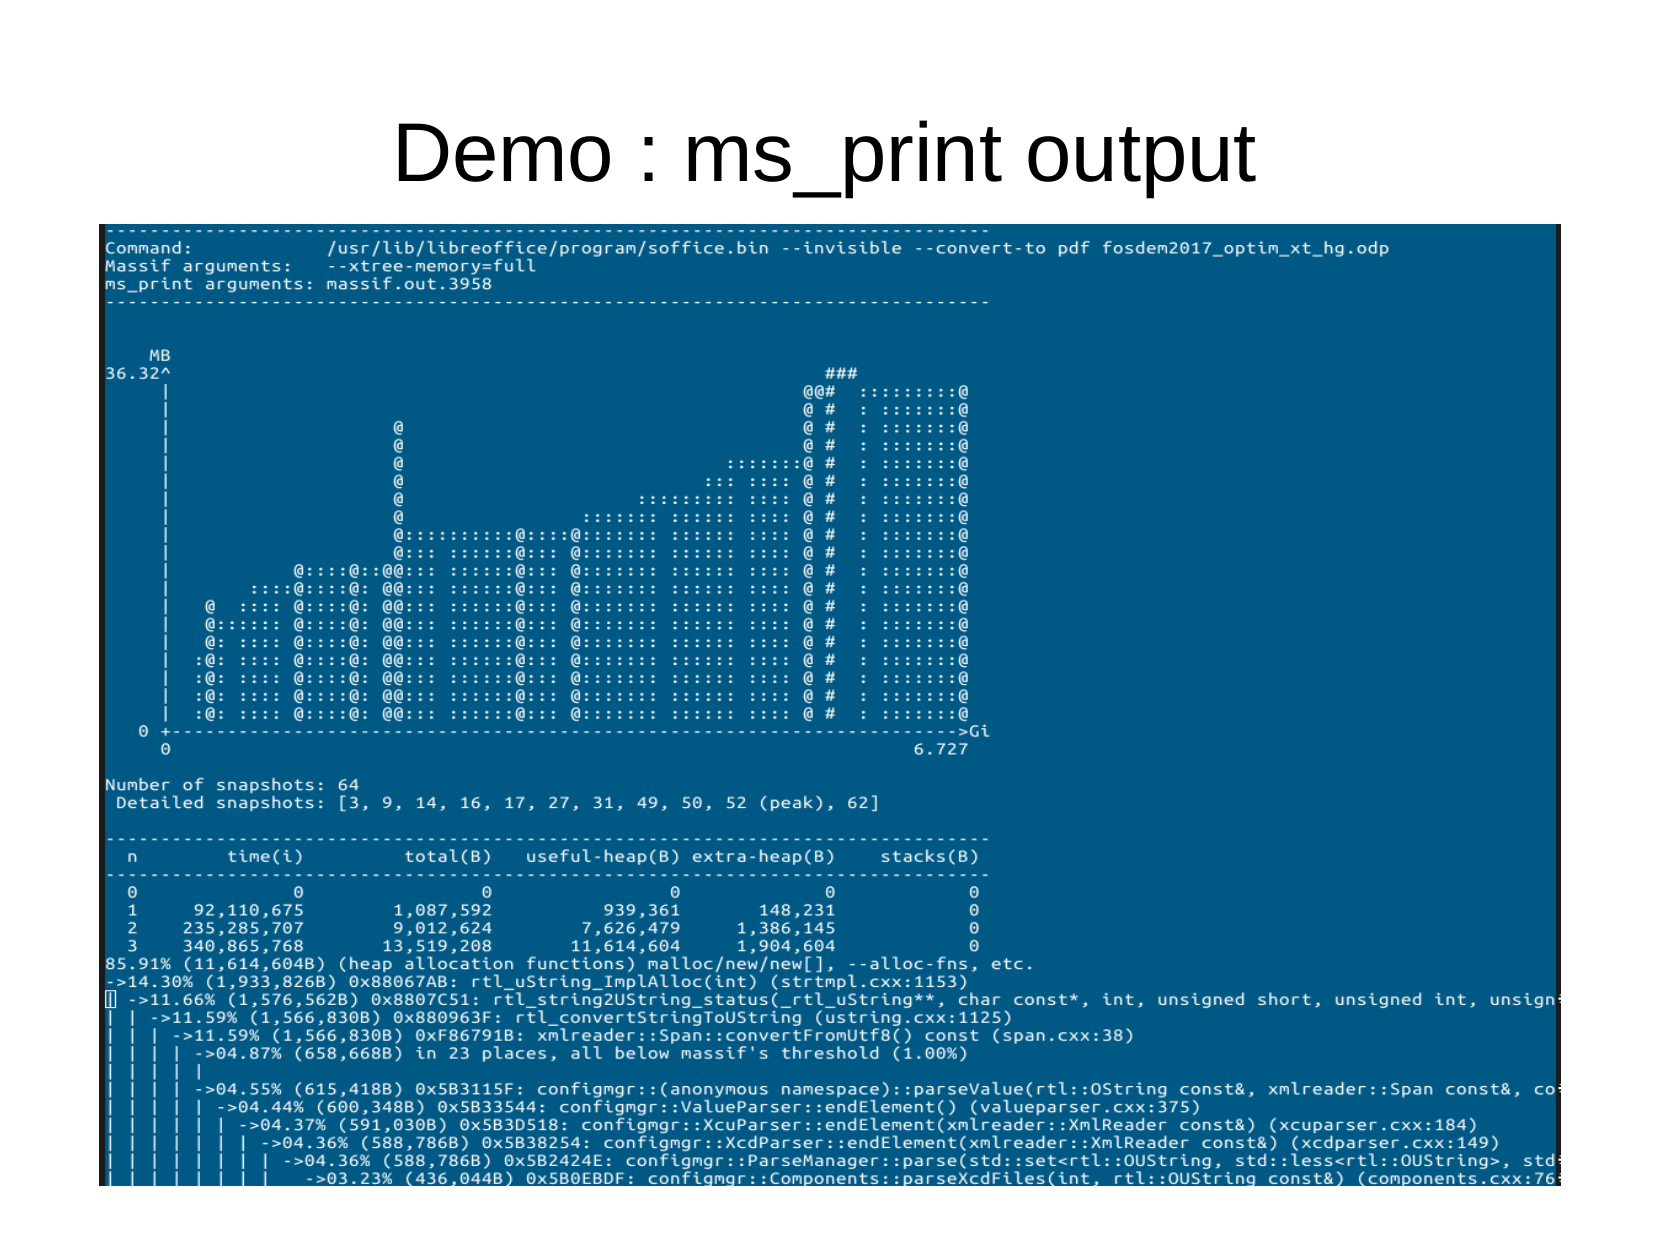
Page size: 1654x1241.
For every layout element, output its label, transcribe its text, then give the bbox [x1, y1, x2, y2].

picture [826, 475, 834, 485]
picture [1491, 1176, 1498, 1183]
picture [1037, 1176, 1044, 1183]
picture [1314, 1140, 1321, 1148]
picture [338, 1137, 347, 1148]
picture [174, 1012, 179, 1022]
picture [958, 1122, 967, 1130]
picture [815, 942, 823, 951]
picture [539, 977, 546, 987]
picture [495, 1047, 501, 1058]
picture [239, 1103, 247, 1112]
picture [971, 993, 978, 1004]
picture [275, 1119, 279, 1130]
picture [384, 797, 391, 806]
picture [338, 1101, 358, 1112]
picture [507, 1172, 512, 1186]
picture [739, 940, 745, 951]
picture [982, 1105, 988, 1112]
picture [1181, 1155, 1185, 1165]
picture [1004, 1087, 1011, 1094]
picture [462, 1048, 469, 1058]
picture [771, 1140, 779, 1148]
picture [450, 1012, 458, 1021]
picture [728, 1047, 734, 1059]
picture [349, 636, 358, 649]
picture [1236, 246, 1243, 256]
picture [474, 1084, 479, 1094]
picture [417, 1047, 424, 1058]
picture [1292, 1176, 1299, 1183]
picture [240, 976, 247, 985]
picture [860, 1119, 867, 1130]
picture [250, 854, 258, 861]
picture [817, 957, 821, 972]
picture [770, 1033, 779, 1041]
picture [682, 1158, 690, 1168]
picture [473, 1012, 480, 1022]
picture [958, 457, 967, 470]
picture [350, 1012, 358, 1023]
picture [993, 1082, 1000, 1094]
picture [572, 979, 580, 986]
picture [882, 1137, 889, 1148]
picture [893, 957, 900, 969]
picture [450, 1030, 458, 1040]
picture [838, 979, 844, 990]
picture [872, 961, 879, 969]
picture [571, 618, 580, 631]
picture [927, 1102, 934, 1112]
picture [361, 1012, 369, 1022]
picture [317, 1032, 322, 1040]
picture [539, 1051, 546, 1058]
picture [882, 994, 886, 1004]
picture [394, 602, 402, 614]
picture [661, 907, 666, 915]
picture [1547, 997, 1554, 1004]
picture [803, 636, 812, 649]
picture [1037, 1033, 1045, 1040]
picture [760, 1015, 767, 1022]
picture [1457, 1087, 1466, 1094]
picture [760, 1033, 768, 1040]
picture [816, 1140, 822, 1147]
picture [593, 1173, 602, 1183]
picture [262, 1012, 267, 1022]
picture [140, 798, 147, 808]
picture [251, 263, 258, 271]
picture [396, 940, 402, 949]
picture [1292, 1082, 1299, 1094]
picture [185, 1012, 190, 1022]
picture [384, 976, 391, 986]
picture [283, 1137, 302, 1147]
picture [506, 995, 512, 1004]
picture [394, 584, 402, 596]
picture [406, 994, 413, 1004]
picture [937, 246, 945, 253]
picture [1180, 242, 1189, 253]
picture [1049, 1172, 1054, 1184]
picture [949, 743, 955, 754]
picture [627, 1119, 635, 1130]
picture [1004, 1100, 1011, 1112]
picture [1059, 1140, 1066, 1147]
picture [938, 957, 945, 968]
picture [229, 852, 235, 862]
picture [1359, 1156, 1365, 1165]
picture [782, 961, 801, 969]
picture [306, 1086, 314, 1094]
picture [317, 976, 325, 987]
picture [915, 961, 922, 969]
picture [1005, 1122, 1011, 1130]
picture [472, 798, 480, 808]
picture [250, 1030, 258, 1040]
picture [1147, 1122, 1155, 1130]
picture [394, 441, 402, 453]
picture [240, 1030, 247, 1038]
picture [715, 246, 724, 253]
picture [683, 1172, 690, 1183]
picture [1048, 1156, 1055, 1165]
picture [882, 1015, 901, 1025]
picture [915, 1122, 923, 1129]
picture [505, 1155, 513, 1164]
picture [848, 1140, 856, 1146]
picture [1092, 1118, 1100, 1130]
picture [229, 1084, 236, 1094]
picture [240, 850, 246, 861]
picture [584, 940, 590, 951]
picture [385, 1158, 389, 1168]
picture [117, 246, 125, 253]
picture [959, 529, 967, 542]
picture [958, 619, 967, 631]
picture [959, 997, 967, 1004]
picture [250, 906, 258, 915]
picture [1115, 1106, 1122, 1112]
picture [1535, 997, 1543, 1008]
picture [394, 423, 402, 435]
picture [550, 961, 557, 969]
picture [217, 1048, 225, 1058]
picture [826, 493, 834, 503]
picture [294, 1101, 303, 1112]
picture [893, 1136, 900, 1148]
picture [992, 1122, 1000, 1130]
picture [805, 979, 811, 986]
picture [993, 1173, 1000, 1183]
picture [1280, 1087, 1288, 1094]
picture [860, 1101, 867, 1112]
picture [161, 743, 170, 754]
picture [762, 905, 767, 915]
picture [118, 369, 125, 378]
picture [495, 1140, 501, 1147]
picture [871, 1158, 878, 1165]
picture [396, 1088, 401, 1097]
picture [294, 690, 303, 703]
picture [538, 246, 546, 253]
picture [1402, 997, 1410, 1004]
picture [803, 441, 812, 453]
picture [349, 565, 358, 578]
picture [638, 1104, 646, 1115]
picture [129, 854, 136, 861]
picture [283, 924, 292, 933]
picture [959, 386, 967, 399]
picture [595, 1047, 601, 1059]
picture [672, 1155, 676, 1165]
picture [805, 1030, 812, 1040]
picture [760, 1087, 767, 1094]
picture [439, 854, 447, 861]
picture [571, 1106, 578, 1112]
picture [961, 1047, 966, 1061]
picture [1037, 1104, 1045, 1115]
picture [483, 923, 490, 933]
picture [926, 1140, 934, 1148]
picture [615, 979, 624, 986]
picture [727, 854, 733, 861]
picture [396, 1101, 402, 1112]
picture [273, 1101, 280, 1112]
picture [826, 529, 834, 539]
picture [826, 654, 834, 664]
picture [471, 940, 480, 951]
picture [760, 1158, 768, 1165]
picture [1136, 1140, 1144, 1147]
picture [173, 796, 180, 808]
picture [605, 1140, 612, 1147]
picture [593, 961, 602, 969]
picture [1358, 997, 1365, 1004]
picture [383, 654, 391, 666]
picture [350, 1030, 358, 1040]
picture [892, 246, 901, 253]
picture [871, 241, 879, 253]
picture [374, 242, 379, 254]
picture [772, 1158, 778, 1165]
picture [363, 1084, 368, 1094]
picture [1270, 993, 1277, 1004]
picture [639, 1047, 645, 1058]
picture [926, 994, 934, 1000]
picture [683, 957, 690, 969]
picture [205, 602, 212, 614]
picture [1225, 997, 1233, 1004]
picture [184, 264, 192, 271]
picture [229, 959, 234, 969]
picture [672, 1012, 676, 1022]
picture [704, 1158, 712, 1168]
picture [205, 690, 214, 703]
picture [294, 887, 303, 898]
picture [650, 1137, 656, 1148]
picture [826, 979, 834, 986]
picture [350, 957, 358, 968]
picture [139, 726, 148, 737]
picture [738, 977, 745, 987]
picture [749, 1155, 757, 1165]
picture [870, 1047, 879, 1059]
picture [704, 1012, 712, 1022]
picture [1192, 994, 1196, 1004]
picture [1357, 1122, 1366, 1130]
picture [593, 1087, 605, 1097]
picture [605, 1122, 613, 1130]
picture [959, 423, 967, 435]
picture [484, 1124, 491, 1130]
picture [793, 1087, 812, 1094]
picture [1104, 994, 1108, 1004]
picture [783, 1049, 789, 1059]
picture [1072, 1119, 1078, 1130]
picture [971, 1031, 978, 1041]
picture [1536, 1156, 1543, 1165]
picture [1102, 1140, 1111, 1147]
picture [927, 976, 932, 987]
picture [1114, 1122, 1122, 1130]
picture [561, 1106, 568, 1112]
picture [372, 1030, 380, 1040]
picture [760, 997, 767, 1004]
picture [1269, 246, 1277, 253]
picture [682, 1140, 690, 1151]
picture [959, 405, 967, 417]
picture [505, 264, 513, 271]
picture [328, 1138, 333, 1148]
picture [936, 1033, 945, 1040]
picture [793, 1047, 801, 1058]
picture [828, 905, 833, 915]
picture [539, 1011, 543, 1022]
picture [782, 1015, 801, 1025]
picture [1147, 246, 1155, 253]
picture [771, 800, 779, 810]
picture [1059, 1173, 1063, 1183]
picture [1392, 1140, 1398, 1147]
picture [374, 961, 380, 969]
picture [240, 922, 247, 933]
picture [1082, 1174, 1088, 1183]
picture [794, 1031, 800, 1040]
picture [704, 1176, 712, 1186]
picture [1403, 1087, 1410, 1097]
picture [661, 1154, 668, 1165]
picture [826, 1033, 834, 1040]
picture [616, 1015, 623, 1022]
picture [206, 263, 214, 274]
picture [1336, 1140, 1344, 1151]
picture [1159, 1122, 1166, 1130]
picture [715, 1012, 729, 1023]
picture [1391, 1122, 1399, 1130]
picture [860, 1015, 866, 1022]
picture [152, 260, 158, 271]
picture [239, 265, 247, 271]
picture [760, 1051, 768, 1058]
picture [849, 1087, 856, 1094]
picture [1071, 1158, 1077, 1165]
picture [394, 976, 402, 985]
picture [1468, 1137, 1476, 1147]
picture [650, 246, 657, 253]
picture [771, 922, 779, 933]
picture [162, 350, 170, 360]
picture [882, 241, 889, 253]
picture [349, 654, 358, 667]
picture [1380, 1176, 1399, 1183]
picture [948, 961, 956, 969]
picture [406, 1155, 413, 1165]
picture [1081, 1104, 1089, 1112]
picture [295, 958, 302, 969]
picture [416, 263, 458, 271]
picture [1059, 1033, 1066, 1041]
picture [738, 242, 746, 253]
picture [272, 1083, 281, 1094]
picture [561, 1015, 568, 1022]
picture [1380, 246, 1387, 256]
picture [118, 782, 125, 790]
picture [450, 242, 458, 253]
picture [958, 441, 967, 453]
picture [339, 994, 347, 1004]
picture [1037, 1122, 1044, 1130]
picture [283, 958, 292, 969]
picture [1036, 1158, 1045, 1165]
picture [294, 636, 303, 649]
picture [571, 690, 580, 703]
picture [803, 493, 812, 505]
picture [527, 246, 535, 254]
picture [925, 1048, 934, 1058]
picture [1158, 1136, 1178, 1148]
picture [583, 850, 590, 862]
picture [749, 962, 757, 968]
picture [319, 1084, 324, 1094]
picture [716, 995, 723, 1005]
picture [528, 1013, 534, 1023]
picture [882, 854, 889, 861]
picture [416, 1085, 425, 1094]
picture [915, 1015, 922, 1022]
picture [992, 961, 1000, 969]
picture [1304, 243, 1310, 253]
picture [196, 263, 202, 271]
picture [949, 1087, 956, 1094]
picture [959, 547, 967, 560]
picture [982, 997, 989, 1004]
picture [782, 1122, 790, 1130]
picture [339, 246, 347, 253]
picture [461, 278, 469, 287]
picture [618, 905, 624, 916]
picture [240, 959, 247, 969]
picture [683, 1015, 690, 1022]
picture [1514, 997, 1520, 1004]
picture [660, 1140, 679, 1151]
picture [826, 601, 834, 611]
picture [782, 923, 790, 933]
picture [328, 241, 335, 256]
picture [294, 708, 303, 721]
picture [693, 961, 699, 969]
picture [439, 1174, 447, 1183]
picture [982, 1087, 989, 1094]
picture [396, 905, 401, 915]
picture [450, 1137, 458, 1148]
picture [361, 961, 369, 969]
picture [904, 854, 912, 861]
picture [349, 584, 358, 596]
picture [284, 995, 292, 1004]
picture [783, 1158, 789, 1165]
picture [440, 1118, 445, 1127]
picture [826, 708, 834, 718]
picture [130, 940, 136, 949]
picture [571, 636, 580, 649]
picture [727, 1122, 735, 1130]
picture [794, 977, 801, 987]
picture [871, 1011, 875, 1022]
picture [959, 690, 967, 703]
picture [361, 1050, 369, 1058]
picture [571, 584, 580, 596]
picture [394, 654, 402, 666]
picture [1004, 1172, 1008, 1183]
picture [894, 1049, 899, 1061]
picture [649, 797, 657, 806]
picture [450, 1155, 458, 1165]
picture [893, 852, 900, 861]
picture [782, 800, 790, 808]
picture [981, 1140, 989, 1147]
picture [262, 261, 269, 271]
picture [672, 1087, 679, 1094]
picture [661, 975, 667, 987]
picture [738, 1119, 743, 1130]
picture [549, 1033, 557, 1040]
picture [1502, 997, 1510, 1004]
picture [803, 566, 812, 578]
picture [738, 1101, 743, 1112]
picture [649, 1158, 657, 1165]
picture [571, 672, 580, 685]
picture [1494, 997, 1499, 1005]
picture [1082, 1156, 1088, 1165]
picture [1557, 224, 1561, 1186]
picture [560, 1155, 568, 1165]
picture [616, 246, 635, 253]
picture [906, 1048, 911, 1058]
picture [1181, 1122, 1188, 1130]
picture [1303, 995, 1310, 1005]
picture [284, 850, 291, 862]
title Demo : ms_print output [15, 49, 1636, 257]
picture [571, 708, 580, 721]
picture [482, 1137, 491, 1148]
picture [594, 1155, 601, 1165]
picture [803, 654, 812, 667]
picture [515, 620, 524, 631]
picture [1162, 997, 1167, 1005]
picture [272, 1048, 281, 1058]
picture [1392, 997, 1399, 1004]
picture [1292, 997, 1299, 1004]
picture [803, 423, 812, 435]
picture [418, 1106, 423, 1115]
picture [1339, 997, 1344, 1005]
picture [483, 1030, 491, 1039]
picture [384, 1137, 391, 1148]
picture [737, 1033, 746, 1041]
picture [485, 1084, 490, 1094]
picture [806, 923, 811, 933]
picture [1026, 1136, 1056, 1148]
picture [494, 1173, 501, 1183]
picture [373, 976, 380, 986]
picture [550, 979, 557, 986]
picture [528, 1101, 534, 1112]
picture [972, 850, 977, 859]
picture [515, 672, 524, 685]
picture [383, 265, 391, 271]
picture [938, 854, 945, 861]
picture [571, 547, 580, 560]
picture [118, 263, 125, 271]
picture [374, 1011, 379, 1025]
picture [1014, 1118, 1034, 1130]
picture [993, 1136, 1000, 1148]
picture [948, 1158, 956, 1164]
picture [483, 904, 490, 915]
picture [484, 977, 490, 987]
picture [183, 782, 192, 790]
picture [649, 923, 656, 933]
picture [394, 636, 402, 649]
picture [648, 961, 657, 969]
picture [438, 1101, 447, 1112]
picture [1071, 1033, 1077, 1040]
picture [472, 264, 480, 274]
picture [583, 958, 590, 969]
picture [838, 1158, 845, 1165]
picture [418, 797, 424, 808]
picture [1469, 1176, 1476, 1183]
picture [383, 636, 391, 649]
picture [1436, 993, 1440, 1004]
picture [727, 961, 749, 969]
picture [417, 281, 424, 289]
picture [394, 1012, 402, 1022]
picture [163, 976, 170, 985]
picture [838, 1047, 845, 1058]
picture [1004, 1033, 1011, 1040]
picture [295, 1013, 303, 1022]
picture [815, 851, 823, 861]
picture [827, 422, 834, 432]
picture [471, 246, 480, 253]
picture [871, 1118, 878, 1130]
picture [107, 368, 114, 378]
picture [317, 994, 325, 1004]
picture [383, 566, 391, 578]
picture [394, 475, 402, 486]
picture [572, 1155, 578, 1165]
picture [1370, 1122, 1376, 1129]
picture [1213, 1140, 1222, 1148]
picture [838, 1122, 845, 1130]
picture [1235, 1119, 1244, 1130]
picture [816, 1033, 822, 1040]
picture [1093, 1104, 1099, 1112]
picture [196, 922, 203, 933]
picture [1435, 1176, 1443, 1183]
picture [151, 800, 159, 808]
picture [139, 976, 147, 986]
picture [294, 654, 303, 666]
picture [1203, 1140, 1210, 1147]
picture [608, 1086, 624, 1097]
picture [860, 797, 867, 808]
picture [461, 1012, 467, 1022]
picture [716, 1104, 723, 1112]
picture [163, 259, 170, 271]
picture [803, 547, 812, 560]
picture [306, 1014, 314, 1022]
picture [1160, 1101, 1166, 1110]
picture [328, 1102, 336, 1112]
picture [205, 620, 210, 631]
picture [716, 975, 722, 987]
picture [827, 583, 834, 593]
picture [1248, 1156, 1255, 1165]
picture [818, 904, 823, 915]
picture [915, 1158, 923, 1165]
picture [915, 1104, 923, 1112]
picture [328, 1048, 336, 1058]
picture [405, 1101, 413, 1112]
picture [948, 1033, 956, 1040]
picture [1204, 1174, 1210, 1183]
picture [594, 1029, 624, 1041]
picture [582, 246, 602, 256]
picture [971, 1012, 976, 1022]
picture [682, 997, 690, 1007]
picture [1138, 1105, 1144, 1112]
picture [195, 796, 203, 808]
picture [1015, 997, 1022, 1004]
picture [694, 1033, 701, 1040]
picture [838, 1087, 845, 1097]
picture [284, 941, 290, 951]
picture [1137, 1172, 1141, 1183]
picture [428, 906, 436, 915]
picture [871, 1100, 878, 1112]
picture [571, 566, 580, 578]
picture [495, 997, 501, 1004]
picture [128, 246, 148, 253]
picture [550, 1119, 557, 1128]
picture [1503, 1176, 1509, 1183]
picture [417, 1155, 424, 1165]
picture [1080, 1122, 1089, 1130]
picture [726, 1087, 746, 1094]
picture [860, 1087, 867, 1095]
picture [682, 979, 689, 986]
picture [306, 977, 314, 987]
picture [450, 1083, 458, 1094]
picture [240, 281, 247, 289]
picture [561, 850, 568, 861]
picture [981, 1172, 989, 1184]
picture [1126, 1174, 1133, 1184]
picture [627, 923, 635, 933]
picture [1501, 1083, 1510, 1094]
picture [705, 1120, 711, 1127]
picture [494, 1119, 501, 1130]
picture [616, 1118, 624, 1130]
picture [340, 1155, 347, 1165]
picture [915, 744, 923, 754]
picture [461, 1156, 469, 1165]
picture [1014, 1140, 1023, 1146]
picture [515, 602, 524, 614]
picture [395, 924, 402, 933]
picture [1425, 1176, 1432, 1183]
picture [760, 1104, 767, 1112]
picture [382, 1173, 392, 1183]
picture [505, 1051, 513, 1058]
picture [306, 1049, 311, 1058]
picture [339, 780, 347, 790]
picture [1403, 1176, 1409, 1186]
picture [384, 241, 391, 253]
picture [1014, 1087, 1023, 1094]
picture [349, 602, 356, 614]
picture [128, 782, 137, 790]
picture [1325, 1082, 1355, 1095]
picture [461, 263, 467, 271]
picture [195, 995, 200, 1003]
picture [173, 281, 181, 289]
picture [1025, 997, 1034, 1004]
picture [738, 1176, 745, 1183]
picture [351, 797, 358, 808]
picture [1027, 1083, 1032, 1097]
picture [295, 780, 302, 790]
picture [582, 1033, 591, 1041]
picture [429, 923, 435, 933]
picture [185, 279, 192, 289]
picture [627, 1158, 634, 1165]
picture [527, 1051, 535, 1058]
picture [416, 906, 425, 915]
picture [826, 547, 834, 557]
picture [373, 1048, 380, 1058]
picture [1258, 1137, 1266, 1148]
picture [694, 979, 701, 985]
picture [861, 1047, 867, 1058]
picture [483, 1051, 491, 1061]
picture [1447, 1119, 1454, 1125]
picture [516, 1051, 524, 1059]
picture [571, 654, 580, 666]
picture [803, 386, 812, 399]
picture [528, 259, 535, 271]
picture [693, 1158, 701, 1165]
picture [605, 941, 613, 951]
picture [349, 618, 358, 631]
picture [617, 940, 623, 951]
picture [383, 1083, 391, 1094]
picture [1159, 1156, 1166, 1166]
picture [296, 1083, 301, 1097]
picture [772, 975, 777, 986]
picture [461, 1032, 466, 1040]
picture [749, 1013, 756, 1022]
picture [1369, 1176, 1376, 1183]
picture [350, 1156, 355, 1164]
picture [1336, 1122, 1343, 1130]
picture [550, 995, 557, 1005]
picture [217, 1012, 237, 1022]
picture [838, 1104, 844, 1112]
picture [483, 940, 491, 951]
picture [328, 994, 335, 1004]
picture [1037, 997, 1045, 1004]
picture [1359, 1140, 1365, 1147]
picture [184, 800, 192, 808]
picture [849, 1013, 856, 1023]
picture [782, 941, 789, 951]
picture [661, 922, 668, 933]
picture [1414, 1087, 1421, 1094]
picture [927, 1015, 933, 1022]
picture [350, 1050, 358, 1058]
picture [806, 957, 811, 972]
picture [859, 1158, 867, 1165]
picture [428, 957, 435, 969]
picture [218, 976, 224, 987]
picture [1369, 1154, 1373, 1165]
picture [971, 1118, 978, 1130]
picture [516, 1102, 523, 1112]
picture [694, 1140, 701, 1147]
picture [926, 850, 933, 861]
picture [428, 976, 447, 987]
picture [207, 958, 213, 969]
picture [926, 1033, 933, 1041]
picture [1235, 1083, 1244, 1094]
picture [583, 1015, 591, 1022]
picture [650, 1013, 656, 1022]
picture [516, 547, 524, 560]
picture [938, 1158, 944, 1165]
picture [1314, 1174, 1321, 1183]
picture [628, 1033, 634, 1040]
picture [926, 1087, 934, 1094]
picture [826, 672, 834, 682]
picture [528, 957, 535, 968]
picture [1026, 1033, 1034, 1040]
picture [672, 940, 678, 951]
picture [495, 259, 502, 271]
picture [627, 979, 635, 989]
picture [1546, 1154, 1554, 1166]
picture [273, 281, 280, 289]
picture [1401, 1155, 1410, 1165]
picture [505, 1030, 513, 1040]
picture [250, 958, 258, 969]
picture [328, 1032, 333, 1040]
picture [416, 1173, 424, 1183]
picture [506, 1083, 512, 1094]
picture [572, 1051, 580, 1058]
picture [1115, 1030, 1122, 1040]
picture [1324, 1136, 1333, 1148]
picture [1303, 1122, 1310, 1130]
picture [516, 708, 524, 721]
picture [803, 690, 812, 703]
picture [1458, 1155, 1462, 1165]
picture [196, 958, 202, 969]
picture [915, 854, 922, 862]
picture [384, 1101, 390, 1112]
picture [1380, 1140, 1388, 1148]
picture [1125, 1155, 1131, 1165]
picture [782, 906, 790, 915]
picture [1380, 997, 1388, 1008]
picture [482, 887, 491, 897]
picture [638, 975, 642, 986]
picture [573, 1082, 579, 1094]
picture [781, 1104, 790, 1112]
picture [705, 1100, 712, 1112]
picture [1149, 1140, 1155, 1148]
picture [206, 904, 213, 915]
picture [682, 1051, 690, 1058]
picture [716, 1051, 723, 1058]
picture [660, 942, 668, 951]
picture [959, 1087, 967, 1094]
picture [571, 600, 580, 614]
picture [706, 975, 711, 989]
picture [571, 1137, 579, 1147]
picture [1125, 1137, 1133, 1147]
picture [395, 994, 402, 1004]
picture [1170, 997, 1178, 1004]
picture [594, 1015, 602, 1022]
picture [494, 975, 498, 986]
picture [638, 797, 645, 807]
picture [738, 995, 745, 1004]
picture [872, 796, 877, 811]
picture [150, 350, 159, 360]
picture [849, 975, 855, 987]
picture [683, 1033, 690, 1040]
picture [837, 1176, 845, 1183]
picture [1192, 1158, 1211, 1169]
picture [1547, 1174, 1554, 1183]
picture [827, 404, 834, 414]
picture [803, 511, 812, 524]
picture [251, 1101, 258, 1112]
picture [881, 1104, 912, 1112]
picture [463, 1083, 469, 1094]
picture [783, 1140, 789, 1147]
picture [241, 905, 246, 915]
picture [494, 961, 502, 969]
picture [583, 1104, 591, 1112]
picture [937, 1048, 956, 1058]
picture [803, 708, 812, 721]
picture [938, 1176, 945, 1183]
picture [1202, 997, 1211, 1008]
picture [1293, 1136, 1298, 1150]
picture [1214, 997, 1222, 1004]
picture [1458, 1119, 1464, 1130]
picture [893, 997, 912, 1008]
picture [803, 529, 812, 542]
picture [860, 1174, 867, 1183]
picture [604, 1015, 613, 1022]
picture [762, 922, 768, 933]
picture [684, 241, 690, 253]
picture [1048, 1104, 1056, 1112]
picture [1330, 246, 1344, 256]
picture [294, 584, 303, 596]
picture [184, 940, 192, 951]
picture [549, 1088, 556, 1094]
picture [605, 1101, 612, 1112]
picture [793, 800, 801, 808]
picture [961, 1158, 965, 1168]
picture [450, 1048, 457, 1058]
picture [217, 1085, 225, 1094]
picture [362, 261, 369, 271]
picture [152, 958, 158, 969]
picture [637, 1158, 646, 1165]
picture [705, 1051, 712, 1058]
picture [661, 994, 665, 1004]
picture [205, 672, 214, 685]
picture [648, 1051, 656, 1058]
picture [438, 961, 445, 968]
picture [428, 1051, 436, 1058]
picture [605, 850, 624, 861]
picture [815, 1051, 823, 1058]
picture [673, 905, 678, 915]
picture [817, 796, 822, 808]
picture [295, 940, 303, 951]
picture [694, 1104, 701, 1112]
picture [1535, 1087, 1543, 1094]
picture [827, 565, 834, 575]
picture [349, 672, 358, 685]
picture [1036, 246, 1045, 253]
picture [205, 940, 214, 951]
picture [826, 368, 834, 378]
picture [406, 241, 413, 253]
picture [1247, 1176, 1255, 1186]
picture [1469, 1158, 1488, 1169]
picture [605, 994, 612, 1004]
picture [261, 854, 269, 861]
picture [517, 1015, 523, 1022]
picture [937, 1140, 945, 1147]
picture [627, 941, 634, 951]
picture [230, 905, 235, 915]
picture [803, 672, 812, 685]
picture [394, 547, 402, 560]
picture [826, 386, 834, 396]
picture [395, 1137, 402, 1148]
picture [162, 782, 169, 790]
picture [461, 961, 469, 969]
picture [283, 783, 290, 790]
picture [140, 778, 146, 790]
picture [416, 994, 425, 1004]
picture [1459, 1137, 1465, 1148]
picture [948, 246, 956, 253]
picture [283, 800, 290, 807]
picture [218, 281, 224, 288]
picture [627, 854, 635, 861]
picture [229, 923, 236, 933]
picture [693, 854, 701, 861]
picture [483, 958, 490, 969]
picture [616, 1047, 635, 1059]
picture [352, 264, 358, 271]
picture [606, 797, 612, 808]
picture [793, 854, 801, 864]
picture [483, 1012, 491, 1022]
picture [273, 796, 280, 808]
picture [515, 636, 524, 649]
picture [672, 923, 679, 932]
picture [727, 979, 735, 986]
picture [992, 1154, 1000, 1166]
picture [305, 1155, 325, 1165]
picture [383, 708, 391, 721]
picture [848, 368, 856, 378]
picture [1116, 1084, 1122, 1094]
picture [273, 959, 279, 969]
picture [450, 850, 457, 862]
picture [450, 961, 457, 969]
picture [1314, 1122, 1320, 1133]
picture [959, 584, 967, 596]
picture [472, 1155, 480, 1165]
picture [639, 242, 645, 256]
picture [1170, 1158, 1177, 1165]
picture [383, 1048, 391, 1058]
picture [771, 961, 779, 968]
picture [958, 636, 967, 649]
picture [627, 904, 635, 914]
picture [428, 279, 435, 289]
picture [561, 975, 567, 987]
picture [651, 850, 655, 864]
picture [605, 961, 613, 969]
picture [672, 997, 679, 1004]
picture [1492, 1084, 1498, 1094]
picture [229, 782, 235, 790]
picture [638, 1122, 657, 1133]
picture [673, 850, 678, 864]
picture [146, 782, 159, 790]
picture [472, 979, 479, 986]
picture [760, 1122, 767, 1130]
picture [803, 584, 812, 596]
picture [472, 1122, 479, 1130]
picture [483, 278, 491, 289]
picture [826, 457, 834, 467]
picture [1271, 1136, 1276, 1145]
picture [117, 797, 122, 808]
picture [1324, 1173, 1332, 1183]
picture [627, 1140, 635, 1147]
picture [349, 976, 357, 985]
picture [882, 957, 889, 969]
picture [405, 281, 412, 289]
picture [650, 1104, 656, 1112]
picture [229, 940, 236, 951]
picture [472, 851, 480, 861]
picture [949, 1138, 956, 1148]
picture [417, 957, 424, 969]
picture [384, 277, 391, 288]
picture [161, 958, 170, 969]
picture [749, 1087, 757, 1094]
picture [250, 281, 258, 289]
picture [472, 1173, 480, 1183]
picture [693, 1088, 700, 1094]
picture [982, 1156, 989, 1166]
picture [571, 1015, 580, 1023]
picture [140, 368, 148, 378]
picture [1027, 243, 1033, 253]
picture [870, 1087, 879, 1094]
picture [1070, 1176, 1078, 1183]
picture [794, 1104, 800, 1112]
picture [195, 941, 202, 951]
picture [318, 1137, 325, 1147]
picture [748, 1136, 757, 1148]
picture [848, 1158, 856, 1168]
picture [938, 743, 945, 749]
picture [903, 961, 912, 969]
picture [196, 778, 203, 790]
picture [1181, 1140, 1188, 1147]
picture [805, 995, 812, 1004]
picture [241, 782, 247, 790]
picture [1194, 243, 1199, 253]
picture [958, 475, 967, 486]
picture [394, 493, 402, 505]
picture [428, 852, 435, 861]
picture [982, 1122, 989, 1129]
picture [848, 1100, 856, 1112]
picture [572, 1033, 578, 1040]
picture [903, 1140, 923, 1148]
picture [970, 942, 978, 951]
picture [516, 1119, 521, 1130]
picture [803, 457, 812, 470]
picture [394, 672, 402, 685]
picture [383, 618, 391, 632]
picture [982, 729, 989, 736]
picture [583, 997, 602, 1007]
picture [561, 1029, 568, 1041]
picture [1181, 1087, 1188, 1094]
picture [383, 672, 391, 685]
picture [749, 1105, 757, 1112]
picture [327, 1173, 336, 1183]
picture [860, 1030, 867, 1041]
picture [1237, 1158, 1243, 1165]
picture [750, 1122, 757, 1130]
picture [605, 1173, 613, 1183]
picture [1127, 1122, 1133, 1130]
picture [970, 924, 978, 933]
picture [340, 1173, 347, 1183]
picture [373, 1084, 380, 1094]
picture [482, 246, 491, 253]
picture [294, 600, 303, 614]
picture [837, 1033, 845, 1040]
picture [816, 993, 820, 1004]
picture [1447, 997, 1454, 1004]
picture [205, 994, 215, 1004]
picture [671, 887, 679, 897]
picture [373, 278, 380, 289]
picture [650, 997, 656, 1004]
picture [383, 584, 391, 596]
picture [1025, 1176, 1034, 1183]
picture [605, 905, 613, 913]
picture [560, 1173, 568, 1183]
picture [316, 1119, 324, 1129]
picture [1004, 1140, 1011, 1147]
picture [572, 959, 579, 969]
picture [1103, 1119, 1111, 1129]
picture [616, 1173, 624, 1183]
picture [1059, 242, 1078, 256]
picture [1360, 1172, 1364, 1184]
picture [1093, 1154, 1097, 1165]
picture [781, 1176, 801, 1183]
picture [1005, 243, 1011, 253]
picture [561, 997, 568, 1004]
picture [140, 958, 148, 968]
picture [662, 961, 668, 969]
picture [894, 1031, 899, 1043]
picture [1248, 1138, 1255, 1148]
picture [1313, 1087, 1322, 1094]
picture [251, 1048, 258, 1058]
picture [1414, 1140, 1421, 1146]
picture [1048, 997, 1055, 1004]
picture [151, 368, 158, 378]
picture [648, 976, 657, 986]
picture [394, 511, 402, 524]
picture [539, 1137, 546, 1148]
picture [959, 708, 967, 721]
picture [615, 1140, 624, 1148]
picture [803, 620, 812, 631]
picture [816, 977, 823, 987]
picture [805, 1051, 811, 1058]
picture [1214, 1087, 1221, 1094]
picture [738, 1140, 745, 1147]
picture [916, 976, 921, 987]
picture [572, 993, 576, 1004]
picture [960, 1012, 965, 1022]
picture [739, 923, 745, 933]
picture [384, 941, 391, 951]
picture [515, 654, 524, 666]
picture [549, 854, 557, 861]
picture [881, 1122, 912, 1130]
picture [826, 618, 834, 629]
picture [660, 851, 668, 861]
picture [294, 672, 303, 685]
picture [672, 975, 678, 987]
picture [427, 797, 435, 808]
picture [584, 1047, 590, 1059]
picture [628, 1013, 634, 1022]
picture [460, 1119, 469, 1130]
picture [593, 1122, 602, 1130]
picture [1159, 1087, 1167, 1097]
picture [162, 797, 169, 808]
picture [826, 439, 834, 450]
picture [1115, 997, 1122, 1004]
picture [341, 796, 345, 811]
picture [208, 281, 214, 289]
picture [195, 904, 203, 914]
picture [760, 850, 779, 861]
picture [394, 457, 402, 471]
picture [128, 887, 137, 898]
picture [261, 1119, 269, 1130]
picture [151, 246, 159, 253]
picture [727, 1033, 734, 1041]
picture [505, 961, 513, 969]
picture [583, 1173, 590, 1183]
picture [981, 246, 989, 253]
picture [1436, 1156, 1443, 1166]
picture [1280, 997, 1287, 1004]
picture [738, 797, 745, 808]
picture [284, 1101, 291, 1112]
picture [1258, 1154, 1266, 1166]
picture [428, 1033, 435, 1040]
picture [394, 708, 402, 721]
picture [1015, 1172, 1019, 1183]
picture [794, 997, 800, 1004]
picture [860, 995, 867, 1005]
picture [782, 854, 790, 861]
picture [406, 852, 413, 862]
picture [406, 977, 413, 985]
picture [261, 281, 268, 289]
picture [517, 259, 524, 271]
picture [295, 976, 302, 987]
picture [230, 997, 234, 1007]
picture [209, 618, 214, 628]
picture [749, 1033, 757, 1040]
picture [550, 1155, 556, 1165]
picture [827, 1158, 834, 1165]
picture [439, 1137, 447, 1148]
picture [793, 1158, 801, 1164]
picture [294, 618, 303, 632]
picture [294, 566, 303, 578]
picture [416, 1119, 434, 1130]
picture [848, 1118, 856, 1130]
picture [1091, 1084, 1099, 1094]
picture [140, 281, 146, 292]
picture [483, 1173, 491, 1183]
picture [228, 1048, 236, 1058]
picture [172, 976, 192, 987]
picture [1059, 1104, 1066, 1112]
picture [428, 1137, 435, 1147]
picture [99, 224, 114, 1186]
picture [340, 1012, 347, 1022]
picture [672, 1122, 679, 1129]
picture [660, 246, 667, 253]
picture [1126, 995, 1133, 1005]
picture [527, 1173, 535, 1183]
picture [1458, 995, 1465, 1004]
picture [349, 690, 358, 703]
picture [383, 1030, 391, 1040]
picture [538, 1155, 546, 1165]
picture [383, 602, 391, 614]
picture [1015, 1033, 1023, 1043]
picture [849, 994, 856, 1004]
picture [958, 511, 967, 524]
picture [515, 584, 524, 596]
picture [217, 263, 236, 271]
picture [871, 1029, 878, 1040]
picture [383, 690, 391, 703]
picture [982, 1012, 988, 1022]
picture [539, 1120, 546, 1130]
picture [1347, 1158, 1354, 1165]
picture [241, 800, 247, 808]
picture [353, 780, 357, 790]
picture [816, 923, 823, 933]
picture [1059, 1082, 1067, 1094]
picture [1249, 244, 1255, 253]
picture [360, 1155, 370, 1165]
picture [373, 1120, 379, 1130]
picture [693, 1015, 701, 1025]
picture [131, 976, 135, 987]
picture [407, 961, 413, 969]
picture [752, 997, 757, 1005]
picture [439, 940, 447, 949]
picture [783, 1033, 789, 1040]
picture [1191, 1122, 1200, 1130]
picture [915, 1176, 923, 1183]
picture [826, 1106, 834, 1112]
picture [583, 1122, 590, 1130]
picture [827, 940, 833, 951]
picture [394, 566, 402, 578]
picture [605, 923, 613, 933]
picture [573, 941, 579, 951]
picture [1158, 246, 1167, 253]
picture [1236, 1176, 1244, 1183]
picture [794, 1122, 800, 1129]
picture [993, 1104, 1000, 1112]
picture [927, 1176, 933, 1183]
picture [772, 993, 777, 1005]
picture [1270, 1176, 1277, 1183]
picture [1447, 1176, 1454, 1183]
picture [1236, 993, 1244, 1004]
picture [472, 1101, 480, 1112]
picture [128, 800, 136, 807]
picture [296, 1050, 301, 1061]
picture [760, 1137, 765, 1147]
picture [803, 475, 812, 486]
picture [1546, 1088, 1553, 1094]
picture [240, 994, 245, 1004]
picture [705, 246, 712, 254]
picture [373, 263, 379, 271]
picture [826, 511, 834, 521]
picture [251, 800, 256, 811]
picture [1060, 995, 1066, 1004]
picture [327, 281, 336, 289]
picture [639, 995, 645, 1004]
picture [439, 1030, 446, 1040]
picture [815, 386, 823, 399]
picture [915, 994, 923, 1000]
picture [516, 566, 524, 578]
picture [306, 958, 314, 969]
picture [760, 940, 779, 951]
picture [961, 975, 966, 987]
picture [958, 493, 967, 505]
picture [1126, 246, 1133, 253]
picture [649, 941, 655, 951]
picture [1525, 1158, 1531, 1165]
picture [428, 241, 435, 253]
picture [672, 1033, 679, 1043]
picture [837, 368, 845, 378]
picture [229, 800, 236, 808]
picture [927, 1158, 933, 1165]
picture [805, 904, 811, 915]
picture [1280, 1176, 1287, 1183]
picture [694, 1051, 701, 1058]
picture [806, 850, 810, 864]
picture [394, 265, 402, 271]
picture [871, 997, 878, 1004]
picture [971, 1176, 978, 1183]
picture [959, 851, 967, 861]
picture [416, 854, 425, 862]
picture [495, 1089, 502, 1095]
picture [394, 690, 402, 703]
picture [803, 602, 812, 614]
picture [205, 636, 214, 649]
picture [462, 797, 468, 808]
picture [1070, 994, 1078, 1000]
picture [1191, 1087, 1200, 1094]
picture [130, 905, 135, 915]
picture [1175, 1173, 1183, 1183]
picture [660, 1122, 668, 1133]
picture [496, 241, 502, 253]
picture [958, 672, 967, 685]
picture [284, 279, 291, 289]
picture [815, 1176, 822, 1183]
picture [515, 690, 524, 703]
picture [1115, 1136, 1121, 1148]
picture [960, 1173, 967, 1183]
picture [638, 854, 646, 864]
picture [1480, 1137, 1488, 1147]
picture [927, 1120, 934, 1130]
picture [184, 995, 189, 1004]
picture [450, 1104, 457, 1112]
picture [349, 708, 358, 721]
picture [1094, 1137, 1100, 1146]
picture [694, 1172, 698, 1183]
picture [1357, 242, 1377, 254]
picture [461, 994, 466, 1004]
picture [1169, 1173, 1175, 1183]
picture [284, 976, 291, 986]
picture [407, 1173, 411, 1186]
picture [727, 1137, 733, 1145]
picture [1226, 1120, 1233, 1130]
picture [472, 959, 479, 969]
picture [167, 242, 181, 254]
picture [384, 961, 389, 972]
picture [594, 1100, 602, 1112]
picture [904, 1176, 912, 1186]
picture [394, 529, 402, 542]
picture [1413, 1176, 1420, 1183]
picture [228, 281, 236, 292]
picture [1447, 1158, 1454, 1165]
picture [460, 1173, 469, 1183]
picture [515, 529, 524, 542]
picture [1215, 1176, 1221, 1183]
picture [1249, 1118, 1254, 1130]
picture [815, 1087, 823, 1094]
picture [771, 905, 779, 915]
picture [716, 1087, 722, 1097]
picture [350, 1084, 358, 1094]
picture [970, 887, 978, 897]
picture [1115, 1176, 1121, 1183]
picture [826, 887, 834, 897]
picture [1136, 242, 1144, 253]
picture [394, 618, 402, 632]
picture [803, 1155, 812, 1165]
picture [1413, 993, 1421, 1005]
picture [286, 1030, 290, 1040]
picture [416, 924, 425, 933]
picture [461, 923, 469, 933]
picture [804, 941, 810, 951]
picture [870, 1136, 879, 1148]
picture [915, 1087, 923, 1097]
picture [826, 636, 834, 646]
picture [970, 906, 978, 915]
picture [1114, 246, 1121, 253]
picture [495, 1030, 500, 1040]
picture [649, 1176, 656, 1183]
picture [1203, 1122, 1211, 1129]
picture [993, 997, 999, 1004]
picture [804, 1140, 812, 1147]
picture [205, 708, 214, 721]
picture [726, 1106, 735, 1112]
picture [1536, 1173, 1543, 1183]
picture [659, 1051, 668, 1058]
picture [826, 690, 834, 700]
picture [251, 782, 257, 793]
picture [539, 961, 546, 969]
picture [151, 281, 158, 289]
picture [341, 281, 347, 289]
picture [196, 1030, 201, 1040]
picture [362, 1173, 368, 1183]
picture [1015, 1104, 1034, 1112]
picture [959, 566, 967, 578]
picture [615, 1104, 635, 1115]
picture [1224, 246, 1232, 253]
picture [1225, 1140, 1233, 1147]
picture [428, 1012, 434, 1022]
picture [816, 1158, 823, 1165]
picture [672, 1176, 679, 1183]
picture [727, 997, 735, 1004]
picture [904, 1158, 912, 1168]
picture [517, 797, 524, 807]
picture [804, 1176, 812, 1186]
picture [162, 278, 169, 289]
picture [606, 976, 611, 987]
picture [715, 1176, 735, 1186]
picture [429, 941, 435, 951]
picture [1083, 241, 1089, 253]
picture [519, 979, 524, 987]
picture [539, 1087, 546, 1094]
picture [1458, 1174, 1465, 1183]
picture [571, 1173, 580, 1183]
picture [1447, 1087, 1454, 1095]
picture [1292, 1154, 1296, 1165]
picture [804, 796, 808, 807]
picture [826, 1122, 834, 1130]
picture [848, 1051, 856, 1058]
picture [394, 1120, 402, 1130]
picture [295, 798, 302, 808]
picture [506, 797, 512, 808]
picture [738, 854, 746, 861]
picture [660, 1176, 668, 1183]
picture [273, 907, 278, 915]
picture [639, 1136, 646, 1147]
picture [107, 958, 114, 969]
picture [495, 1101, 502, 1112]
picture [516, 1137, 523, 1148]
picture [882, 1030, 890, 1040]
picture [1004, 959, 1011, 969]
picture [1227, 1085, 1233, 1094]
picture [1302, 1158, 1311, 1165]
picture [716, 851, 723, 861]
picture [483, 1101, 491, 1112]
picture [582, 979, 591, 990]
picture [416, 1030, 425, 1040]
picture [1049, 1084, 1055, 1094]
picture [205, 654, 214, 667]
picture [273, 778, 279, 790]
picture [693, 797, 701, 806]
picture [661, 1015, 667, 1022]
picture [328, 1012, 336, 1022]
picture [472, 904, 480, 914]
picture [739, 1047, 745, 1058]
picture [1136, 1118, 1144, 1130]
picture [517, 993, 521, 1004]
picture [948, 1176, 956, 1183]
picture [582, 1155, 590, 1165]
picture [959, 602, 967, 614]
picture [803, 405, 812, 417]
picture [849, 1176, 856, 1183]
picture [651, 904, 657, 913]
picture [1326, 1122, 1333, 1130]
picture [361, 1119, 368, 1125]
picture [672, 957, 679, 969]
picture [958, 654, 967, 666]
picture [438, 1012, 447, 1022]
picture [860, 1140, 867, 1147]
picture [561, 246, 569, 256]
picture [1347, 997, 1355, 1004]
picture [571, 529, 580, 542]
picture [417, 1012, 424, 1022]
picture [716, 1158, 723, 1165]
picture [372, 994, 380, 1003]
picture [1347, 1140, 1355, 1148]
picture [1436, 1120, 1443, 1130]
picture [207, 1030, 212, 1040]
picture [827, 1176, 834, 1183]
picture [351, 246, 358, 253]
picture [950, 850, 954, 864]
